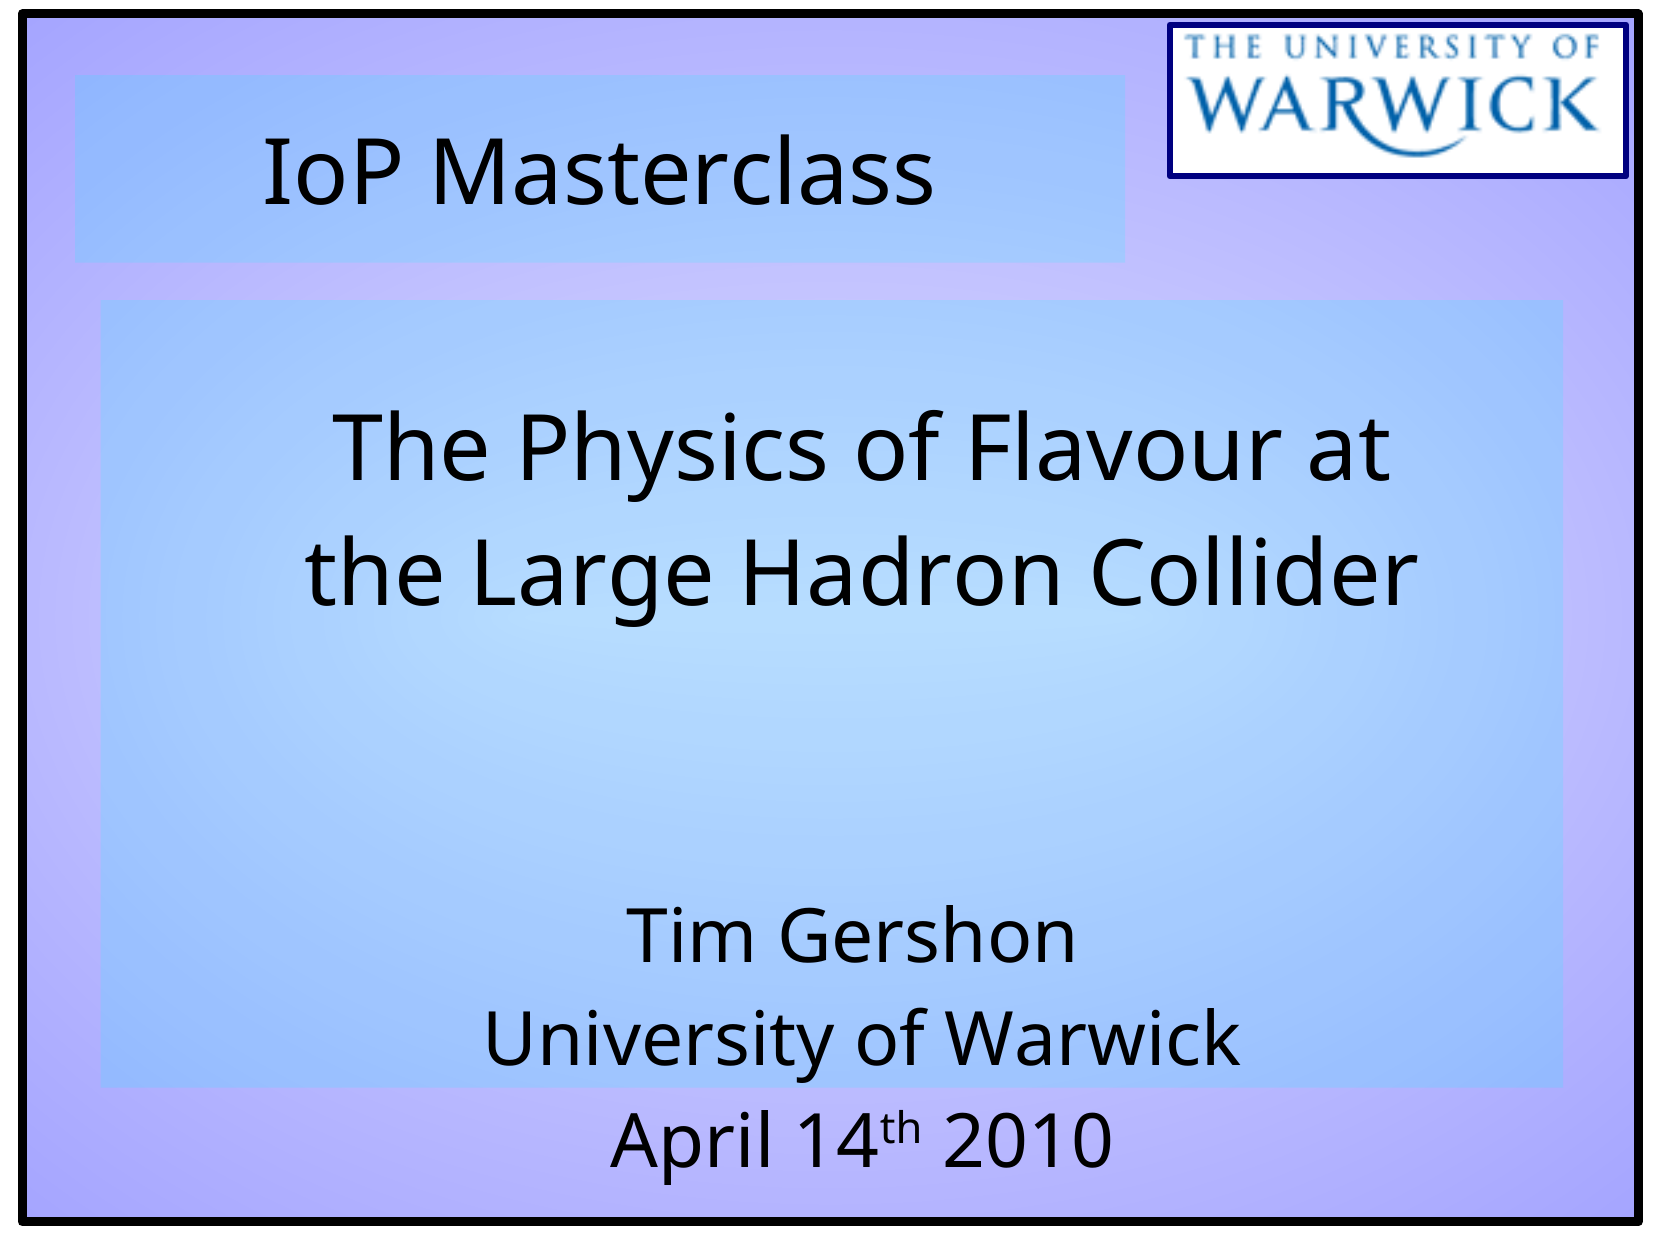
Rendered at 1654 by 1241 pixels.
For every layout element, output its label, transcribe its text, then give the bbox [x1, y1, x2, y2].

text_box IoP Masterclass [75, 75, 1126, 263]
picture [1172, 27, 1623, 174]
text_box [22, 13, 1639, 1222]
text_box The Physics of Flavour at the Large Hadron Collider Tim Gershon University of Warwick April 14th 2010 [262, 375, 1463, 1055]
